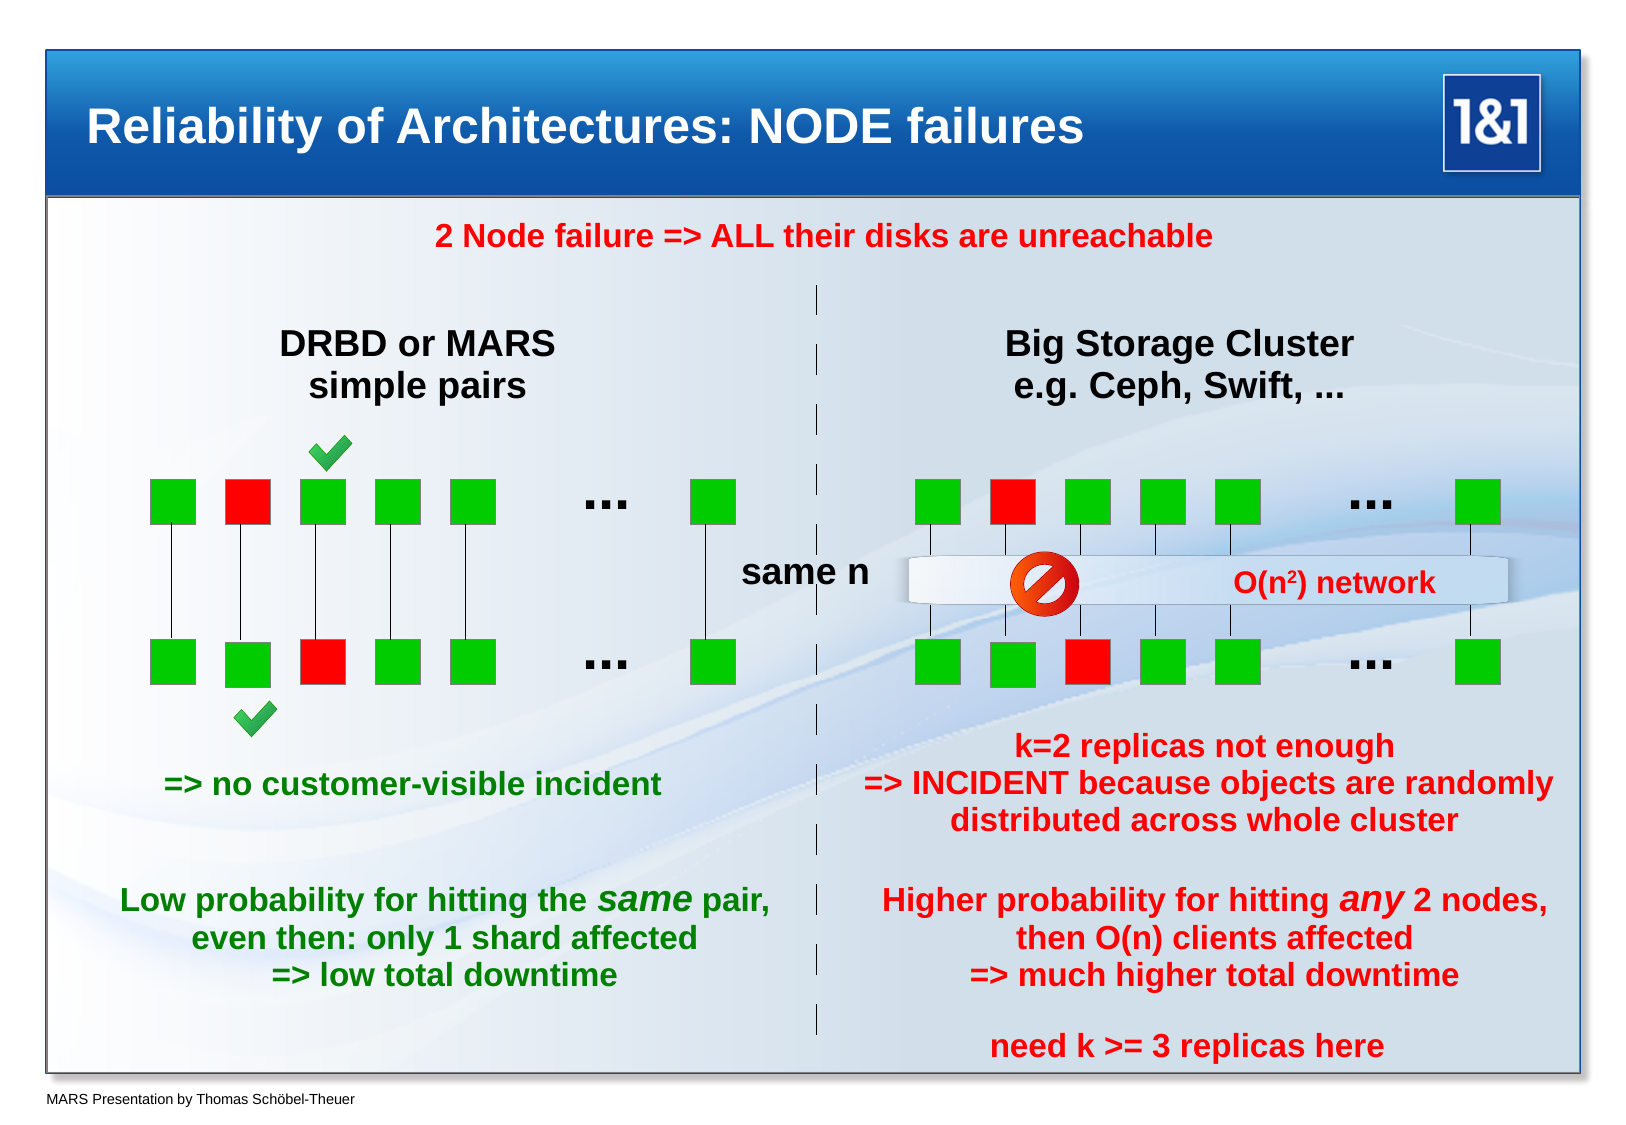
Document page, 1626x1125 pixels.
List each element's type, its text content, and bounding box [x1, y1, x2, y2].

text_box [1215, 479, 1261, 525]
text_box O(n2) network [1218, 558, 1452, 608]
text_box [990, 642, 1036, 688]
text_box [1455, 479, 1501, 525]
text_box 2 Node failure => ALL their disks are unreachable [420, 210, 1230, 262]
text_box k=2 replicas not enough => INCIDENT because objects are randomly distributed across whole cluster [840, 720, 1570, 846]
text_box [915, 479, 961, 525]
picture [44, 48, 1597, 1090]
text_box [1140, 479, 1186, 525]
text_box ... [1332, 609, 1441, 690]
text_box [375, 639, 421, 685]
text_box need k >= 3 replicas here [975, 1019, 1401, 1072]
text_box [225, 479, 271, 525]
text_box ... [567, 609, 676, 690]
text_box [375, 479, 421, 525]
text_box [1215, 639, 1261, 685]
text_box [915, 639, 961, 685]
text_box [225, 642, 271, 684]
text_box ... [567, 449, 676, 530]
title Reliability of Architectures: NODE failures [86, 51, 1416, 196]
text_box Low probability for hitting the same pair, even then: only 1 shard affected => low total downtime [105, 870, 786, 1001]
picture [47, 196, 1579, 1072]
text_box [150, 479, 196, 525]
footer MARS Presentation by Thomas Schöbel-Theuer [46, 1068, 561, 1125]
text_box [1065, 639, 1111, 685]
text_box [300, 485, 346, 525]
text_box [690, 639, 736, 685]
text_box DRBD or MARS simple pairs [264, 314, 586, 414]
text_box ... [1332, 449, 1441, 530]
text_box [450, 639, 496, 685]
text_box [150, 639, 196, 685]
text_box Big Storage Cluster e.g. Ceph, Swift, ... [990, 314, 1370, 414]
text_box [1140, 639, 1186, 685]
text_box [450, 479, 496, 525]
text_box => no customer-visible incident [149, 758, 759, 811]
text_box [300, 639, 346, 685]
text_box [1065, 479, 1111, 525]
text_box same n [726, 543, 886, 601]
text_box [990, 479, 1036, 525]
text_box Higher probability for hitting any 2 nodes, then O(n) clients affected => much higher total downtime [867, 870, 1563, 1011]
text_box [690, 479, 736, 525]
text_box [1455, 639, 1501, 685]
